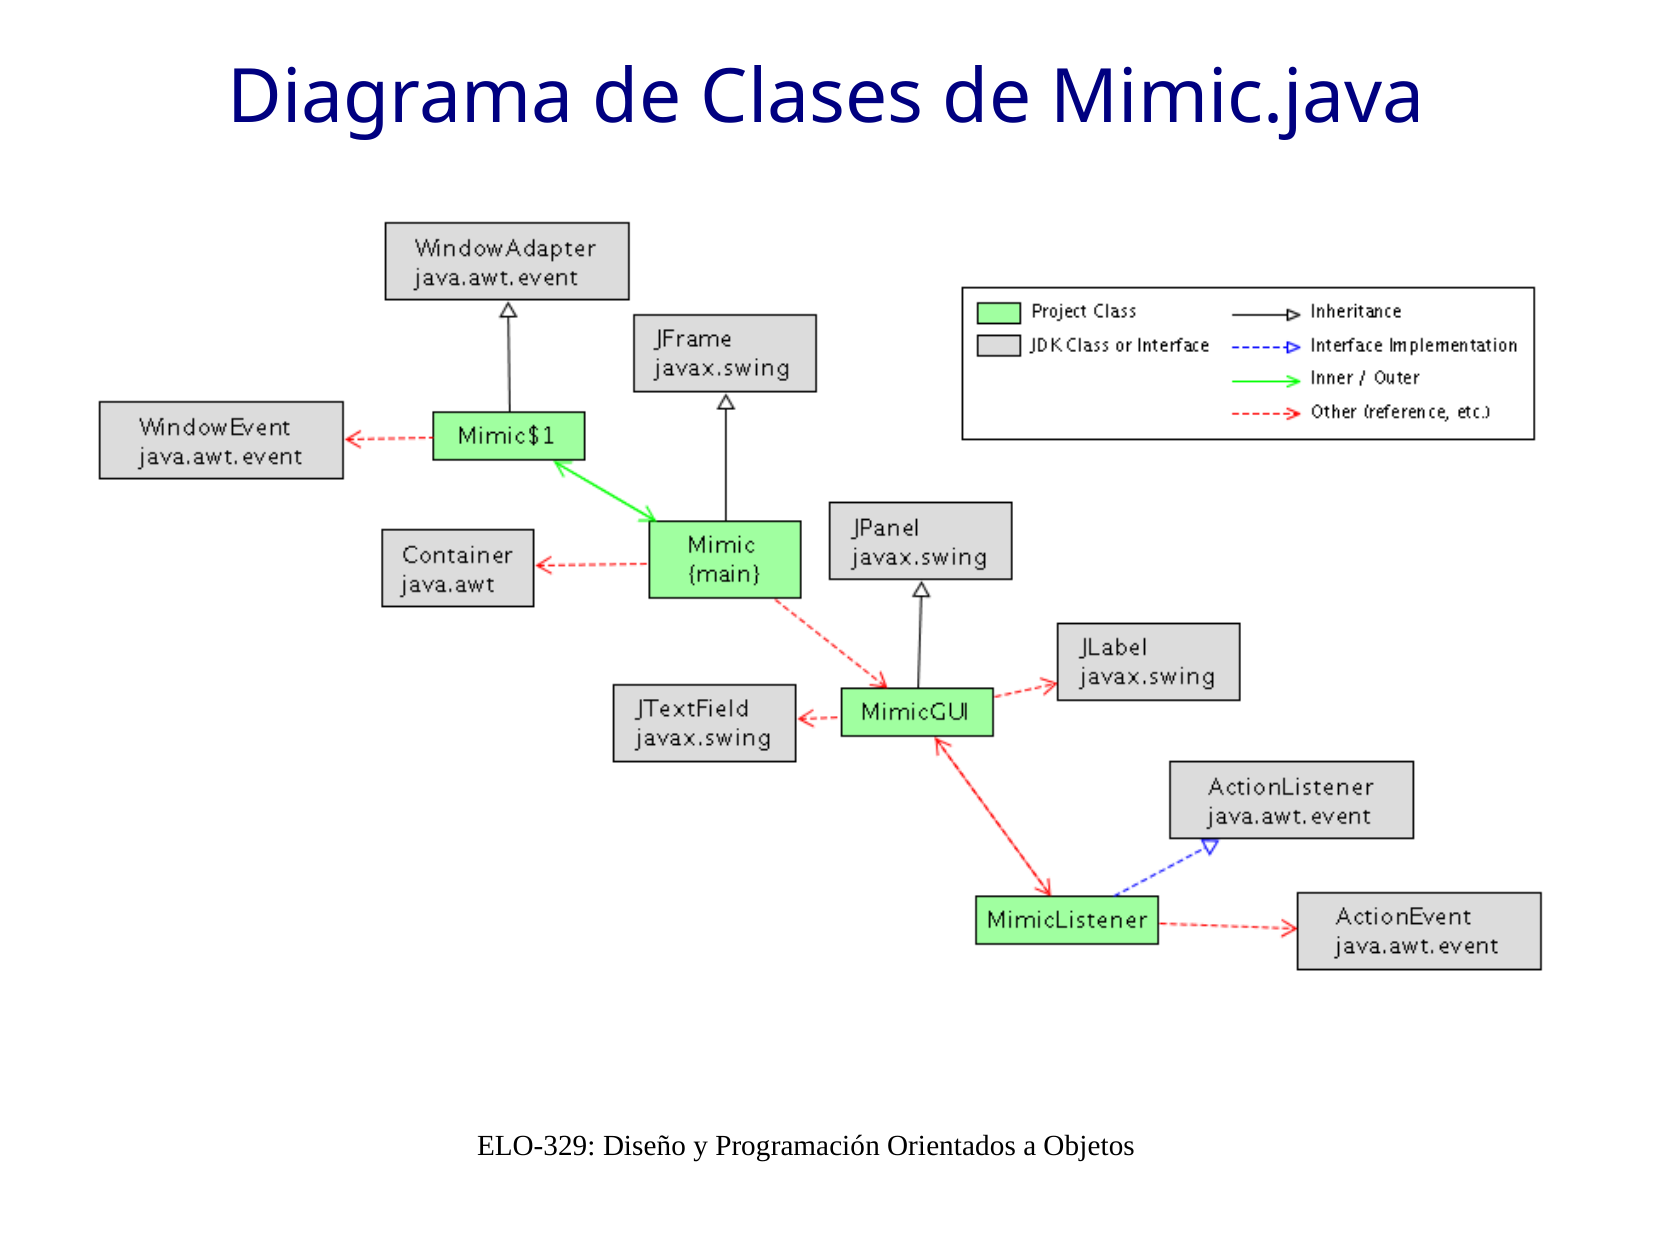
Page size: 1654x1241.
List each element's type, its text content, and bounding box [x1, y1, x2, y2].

picture [89, 219, 1549, 981]
title Diagrama de Clases de Mimic.java [82, 43, 1571, 145]
